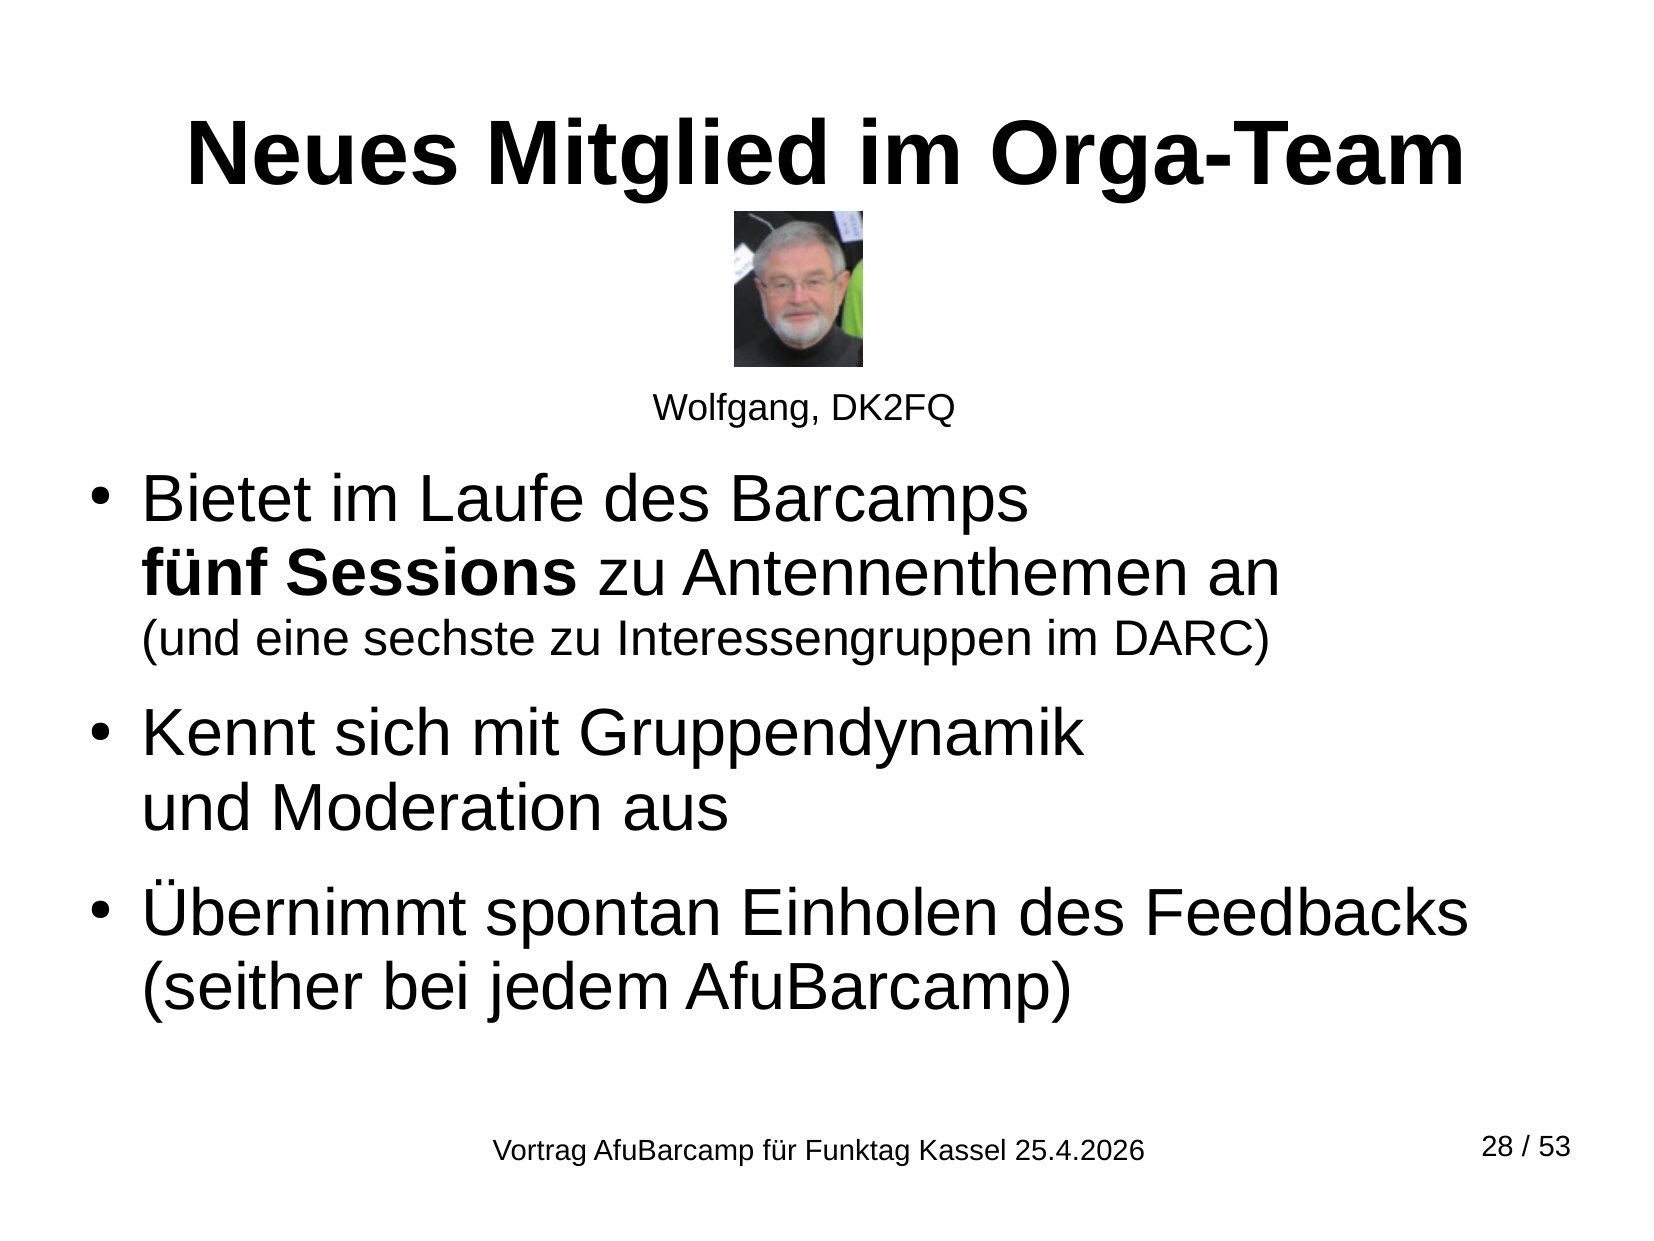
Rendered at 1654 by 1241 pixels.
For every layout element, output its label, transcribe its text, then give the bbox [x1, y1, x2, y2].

picture [734, 211, 863, 367]
title Neues Mitglied im Orga-Team [82, 49, 1571, 257]
list Bietet im Laufe des Barcamps fünf Sessions zu Antennenthemen an (und eine sechste zu Interessengruppen im DARC) Kennt sich mit Gruppendynamik und Moderation aus Übernimmt spontan Einholen des Feedbacks (seither bei jedem AfuBarcamp) [70, 460, 1559, 1099]
text_box Wolfgang, DK2FQ [637, 378, 972, 438]
